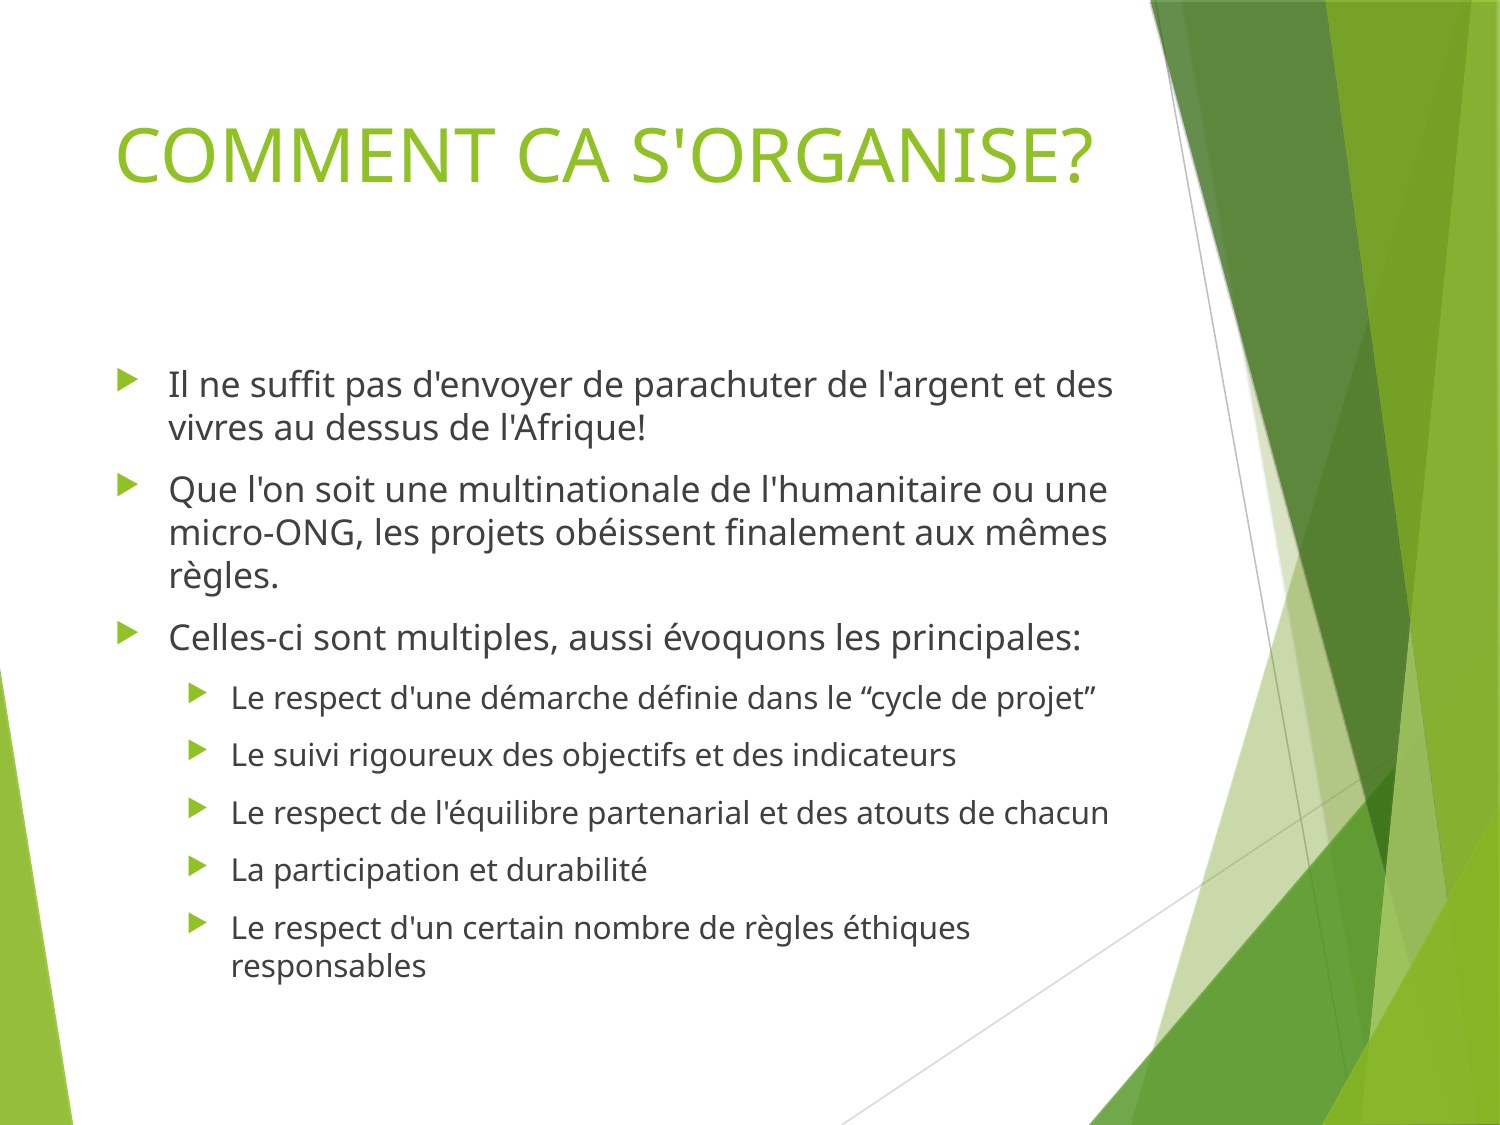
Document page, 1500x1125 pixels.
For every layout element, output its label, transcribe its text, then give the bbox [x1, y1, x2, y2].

title COMMENT CA S'ORGANISE? [99, 99, 1142, 317]
list Il ne suffit pas d'envoyer de parachuter de l'argent et des vivres au dessus de l'Afrique! Que l'on soit une multinationale de l'humanitaire ou une micro-ONG, les projets obéissent finalement aux mêmes règles. Celles-ci sont multiples, aussi évoquons les principales: Le respect d'une démarche définie dans le “cycle de projet” Le suivi rigoureux des objectifs et des indicateurs Le respect de l'équilibre partenarial et des atouts de chacun La participation et durabilité Le respect d'un certain nombre de règles éthiques responsables [99, 354, 1164, 992]
